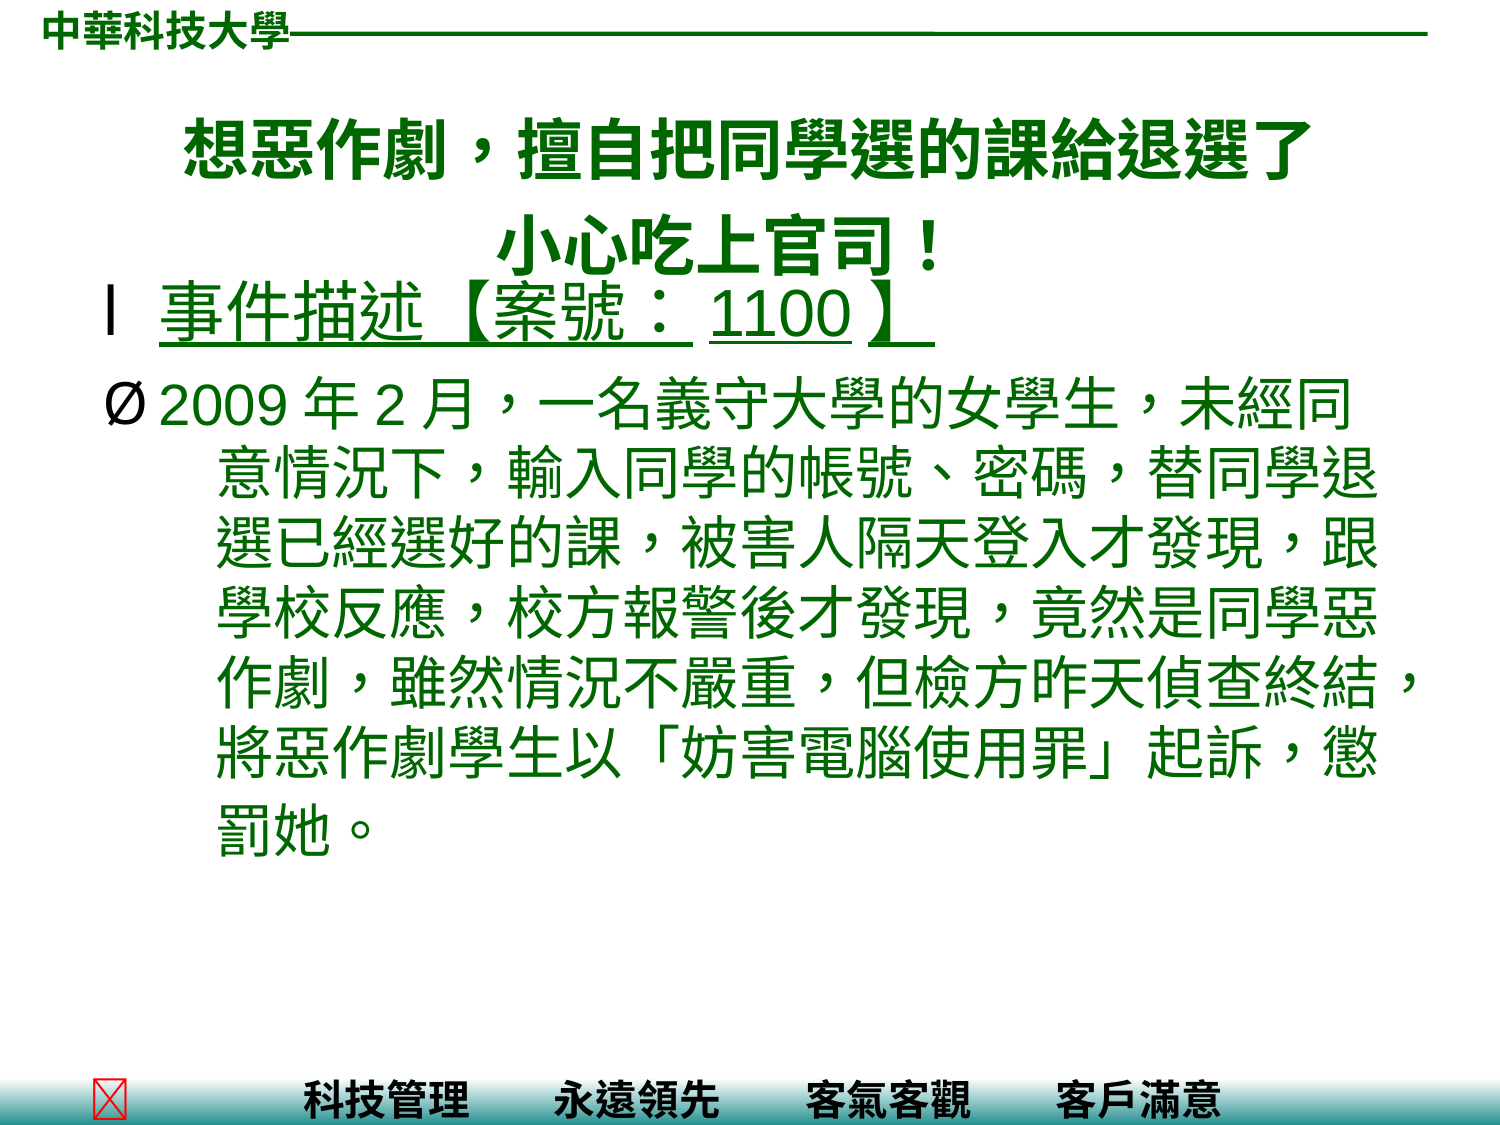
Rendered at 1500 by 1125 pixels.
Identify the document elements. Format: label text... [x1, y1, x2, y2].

list 事件描述【案號：1100】 2009年2月，一名義守大學的女學生，未經同意情況下，輸入同學的帳號、密碼，替同學退選已經選好的課，被害人隔天登入才發現，跟學校反應，校方報警後才發現，竟然是同學惡作劇，雖然情況不嚴重，但檢方昨天偵查終結，將惡作劇學生以「妨害電腦使用罪」起訴，懲罰她。 [87, 262, 1426, 1005]
title 想惡作劇，擅自把同學選的課給退選了 小心吃上官司！ [75, 99, 1426, 233]
